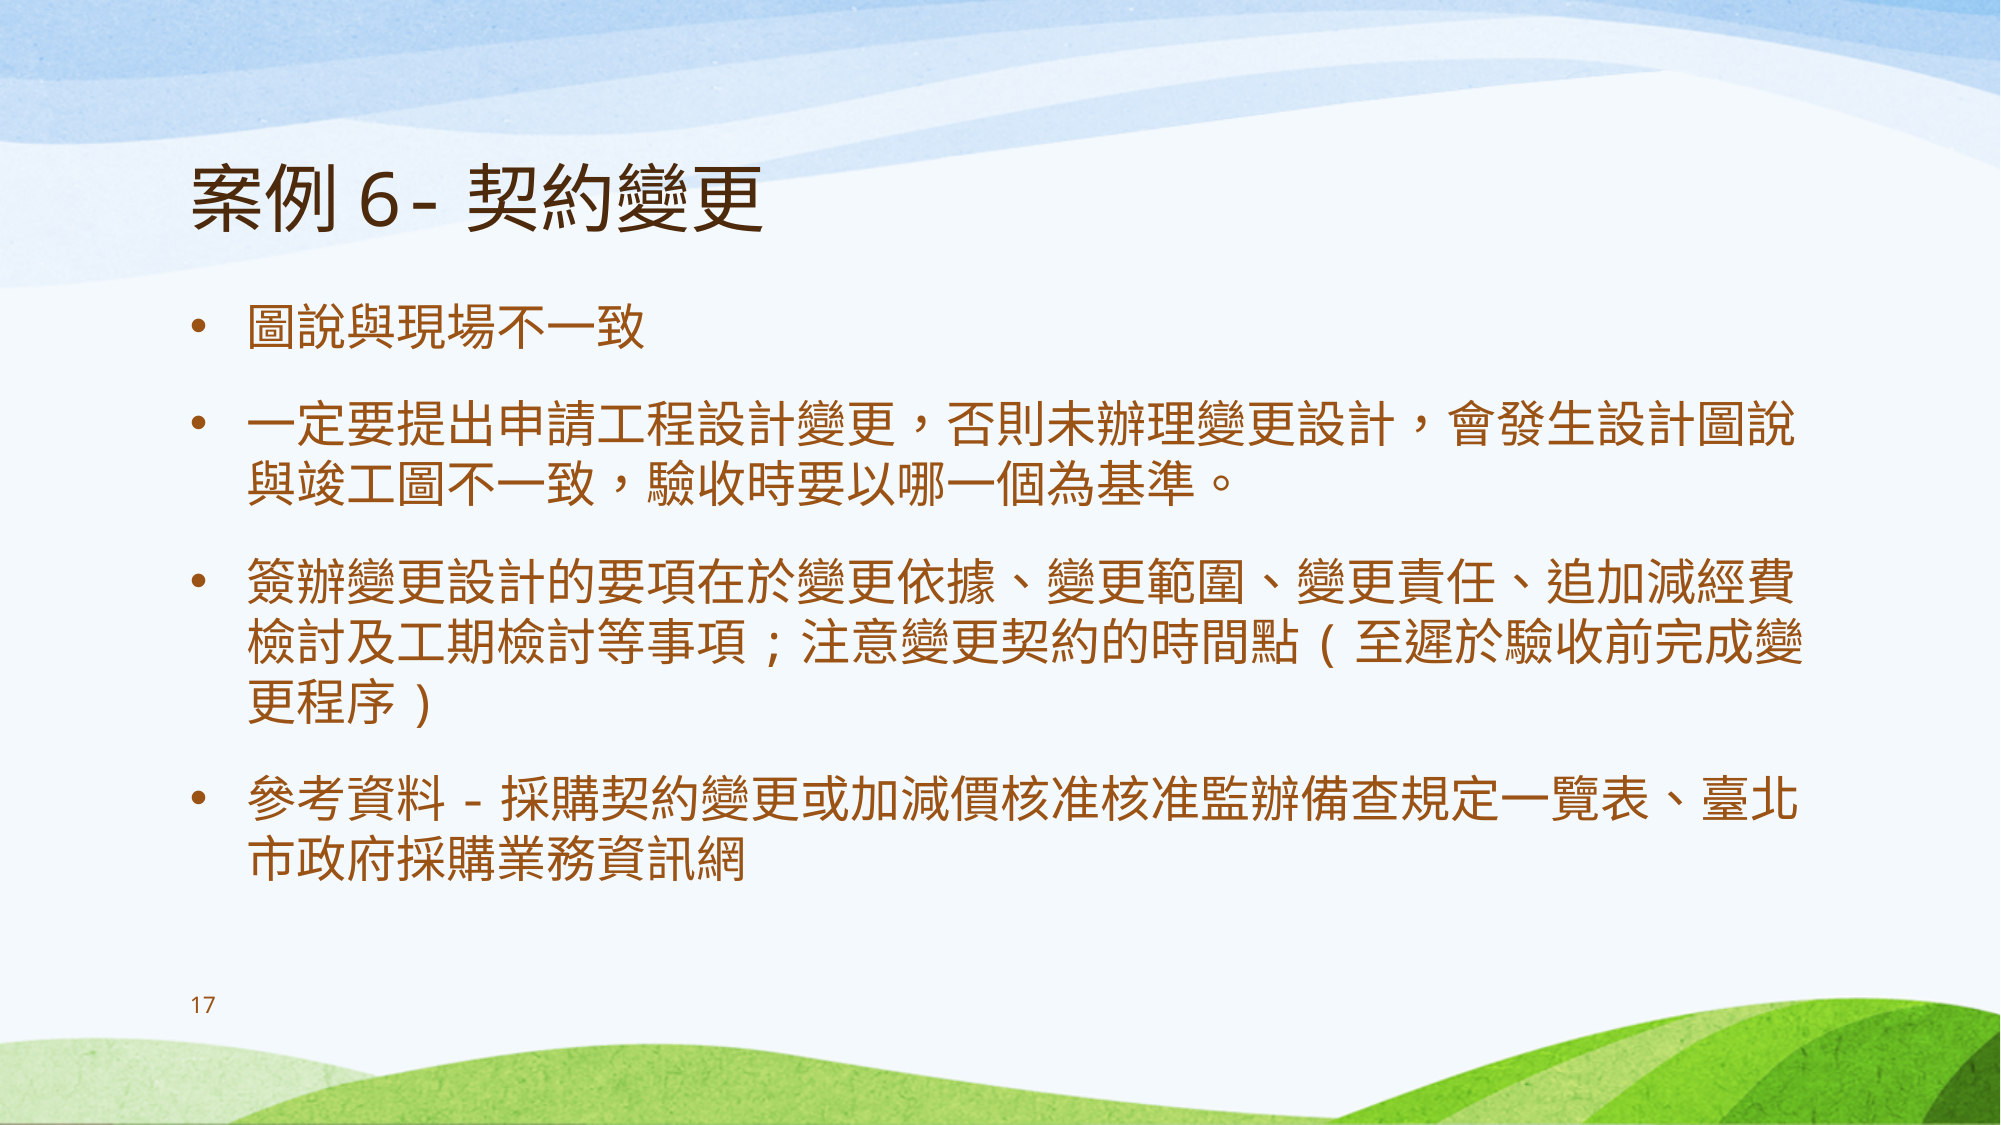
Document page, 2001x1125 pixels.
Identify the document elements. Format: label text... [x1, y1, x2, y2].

title 案例6-契約變更 [174, 50, 1825, 250]
slide_number <編號> [174, 987, 300, 1025]
list 圖說與現場不一致 一定要提出申請工程設計變更，否則未辦理變更設計，會發生設計圖說與竣工圖不一致，驗收時要以哪一個為基準。 簽辦變更設計的要項在於變更依據、變更範圍、變更責任、追加減經費檢討及工期檢討等事項;注意變更契約的時間點(至遲於驗收前完成變更程序) 參考資料-採購契約變更或加減價核准核准監辦備查規定一覽表、臺北市政府採購業務資訊網 [174, 287, 1825, 982]
picture [0, 0, 2001, 1125]
